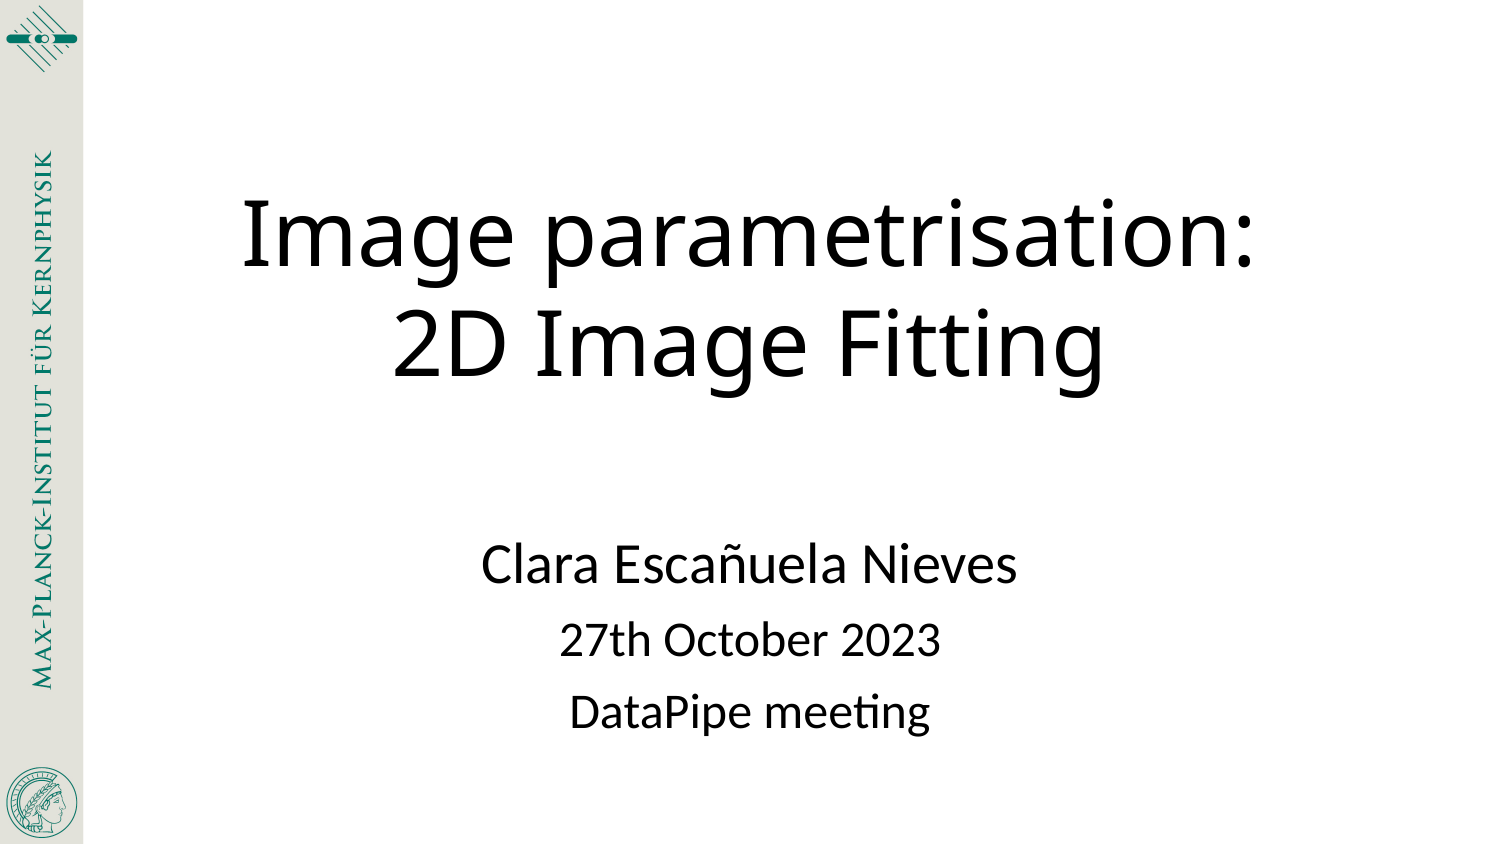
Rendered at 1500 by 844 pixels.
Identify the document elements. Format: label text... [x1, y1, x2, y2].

title Image parametrisation: 2D Image Fitting [112, 194, 1388, 375]
picture [0, 0, 1500, 844]
subtitle Clara Escañuela Nieves 27th October 2023 DataPipe meeting [225, 525, 1275, 741]
